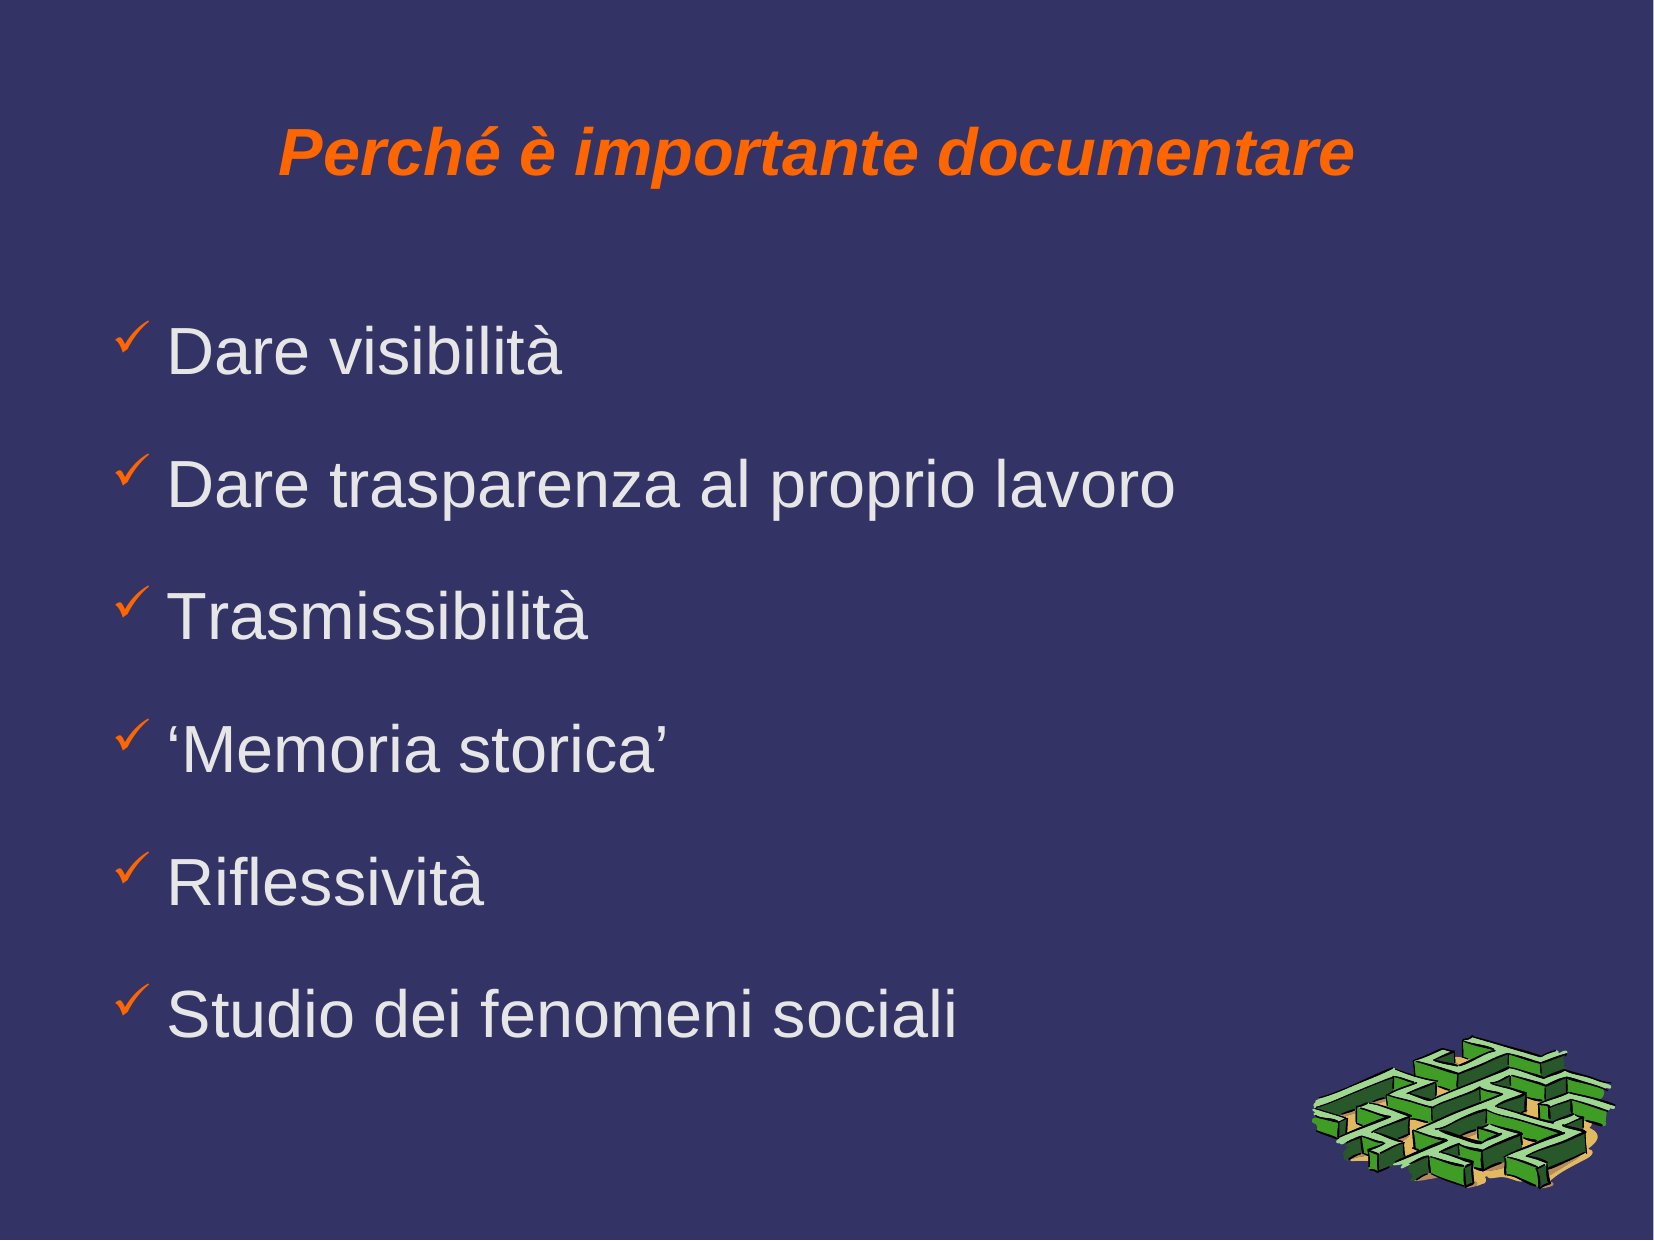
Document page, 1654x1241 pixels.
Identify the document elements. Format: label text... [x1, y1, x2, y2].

text_box Perché è importante documentare [82, 49, 1572, 257]
text_box Dare visibilità Dare trasparenza al proprio lavoro Trasmissibilità ‘Memoria storica’ Riflessività Studio dei fenomeni sociali [94, 312, 1583, 1132]
